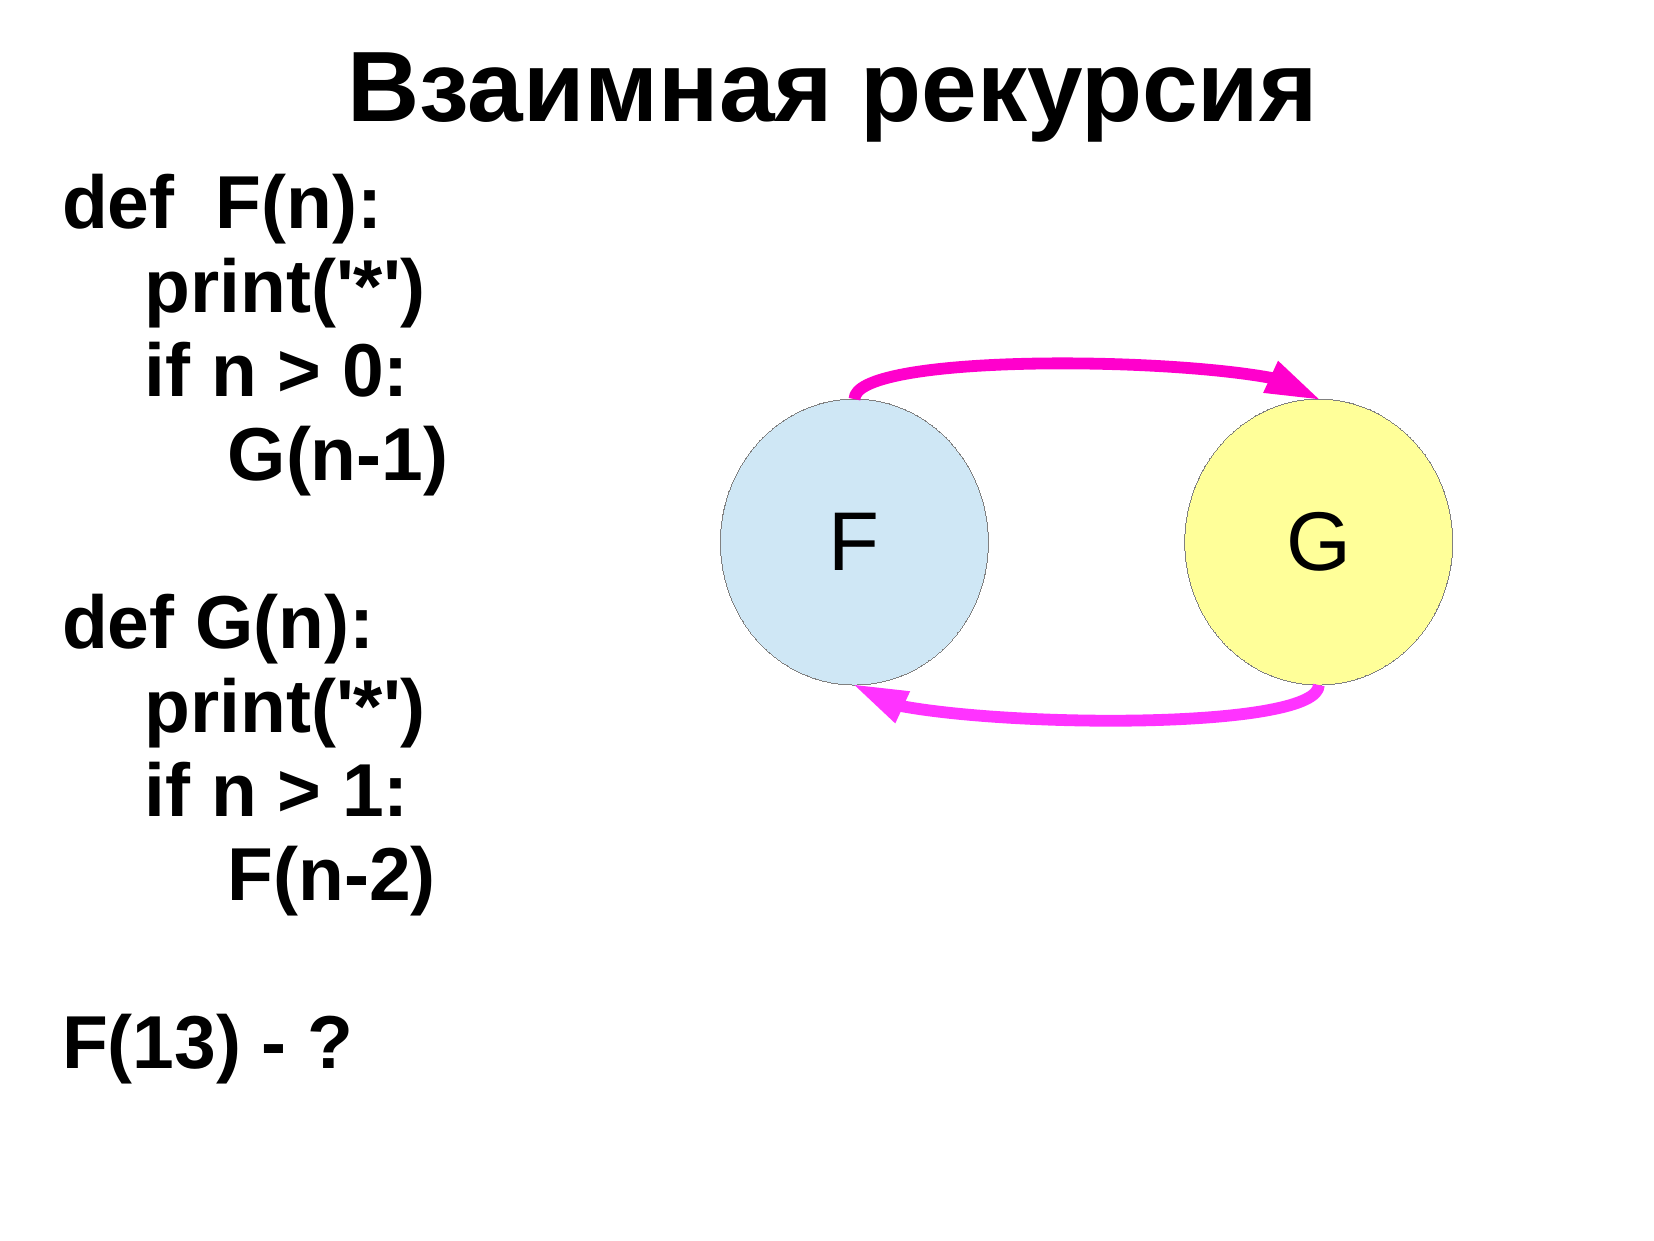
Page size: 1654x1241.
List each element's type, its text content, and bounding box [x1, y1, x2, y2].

text_box F [720, 399, 989, 686]
text_box G [1184, 399, 1453, 685]
text_box def F(n): print('*') if n > 0: G(n-1) def G(n): print('*') if n > 1: F(n-2) F(13) - ? [47, 153, 1607, 1093]
text_box Взаимная рекурсия [118, 23, 1548, 151]
